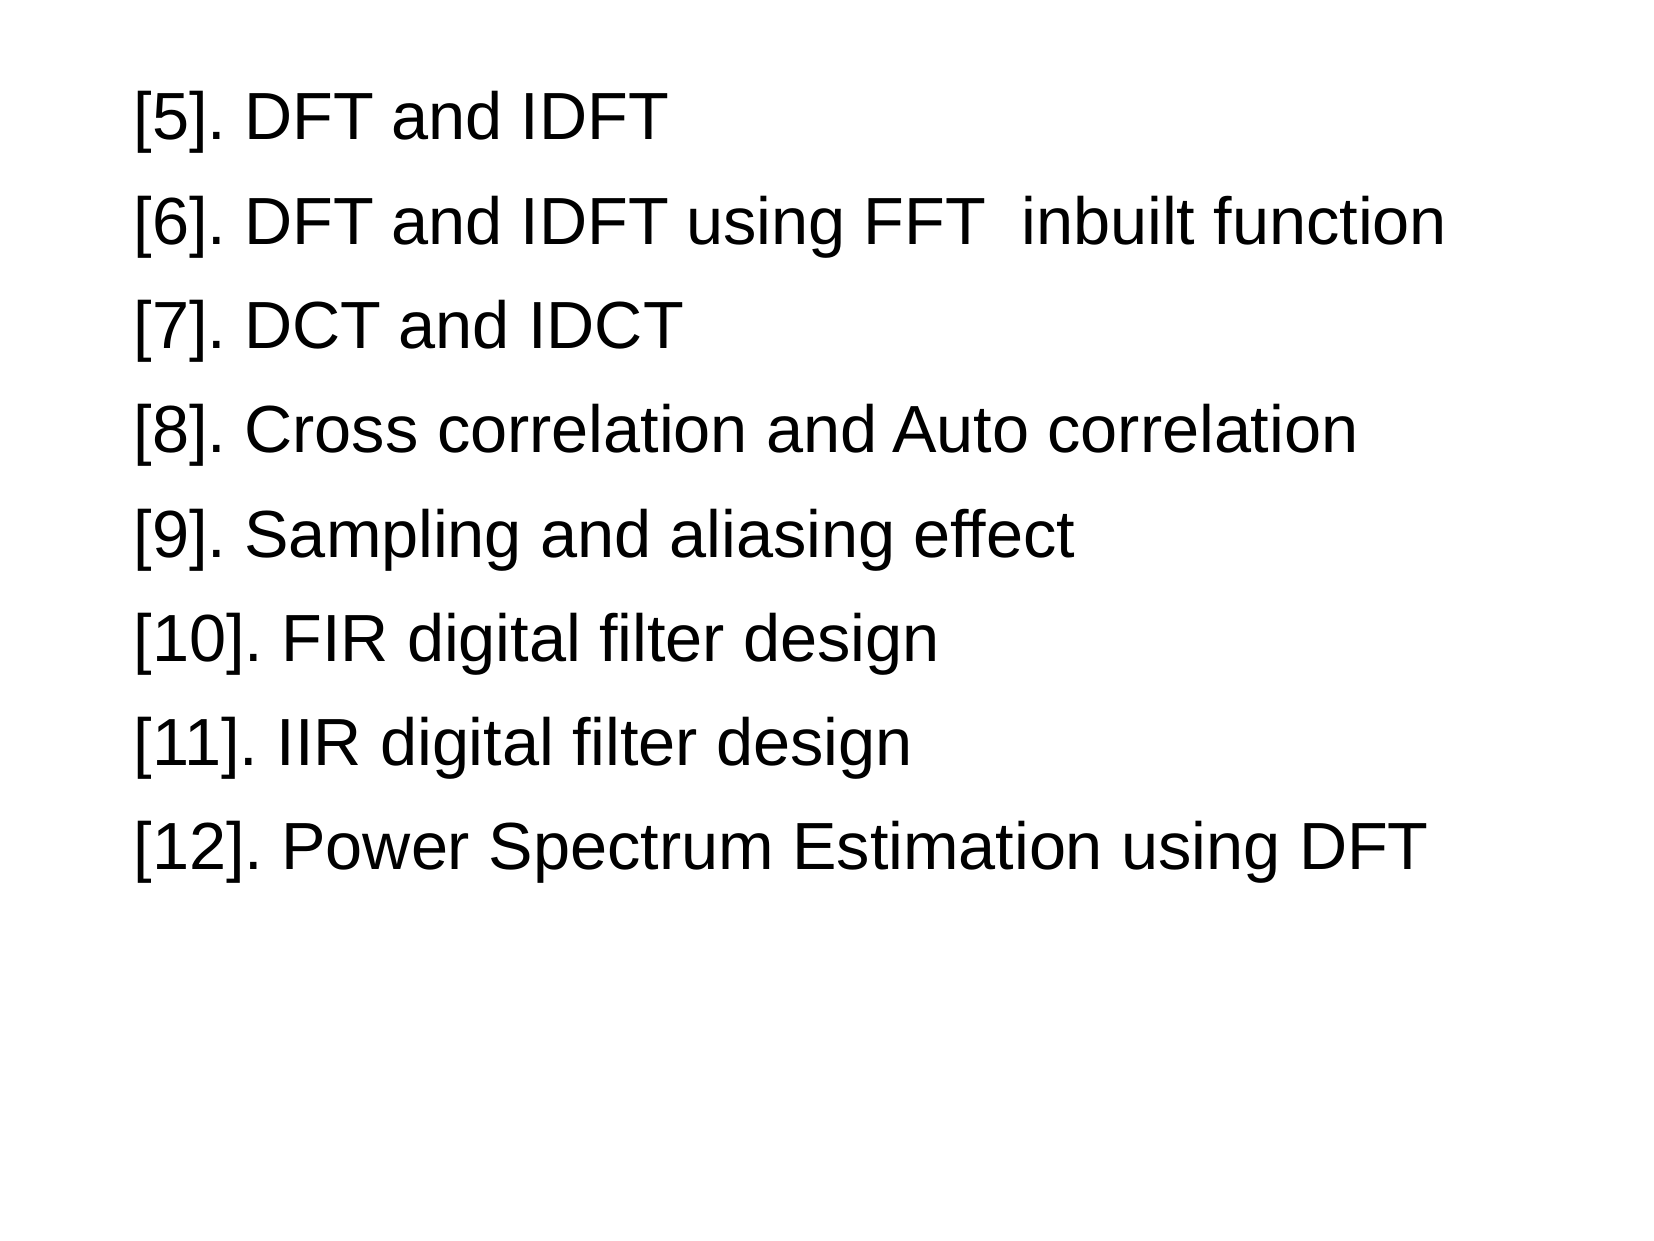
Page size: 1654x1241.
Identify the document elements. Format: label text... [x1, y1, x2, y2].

list [5]. DFT and IDFT [6]. DFT and IDFT using FFT inbuilt function [7]. DCT and IDCT [8]. Cross correlation and Auto correlation [9]. Sampling and aliasing effect [10]. FIR digital filter design [11]. IIR digital filter design [12]. Power Spectrum Estimation using DFT [62, 79, 1636, 1171]
